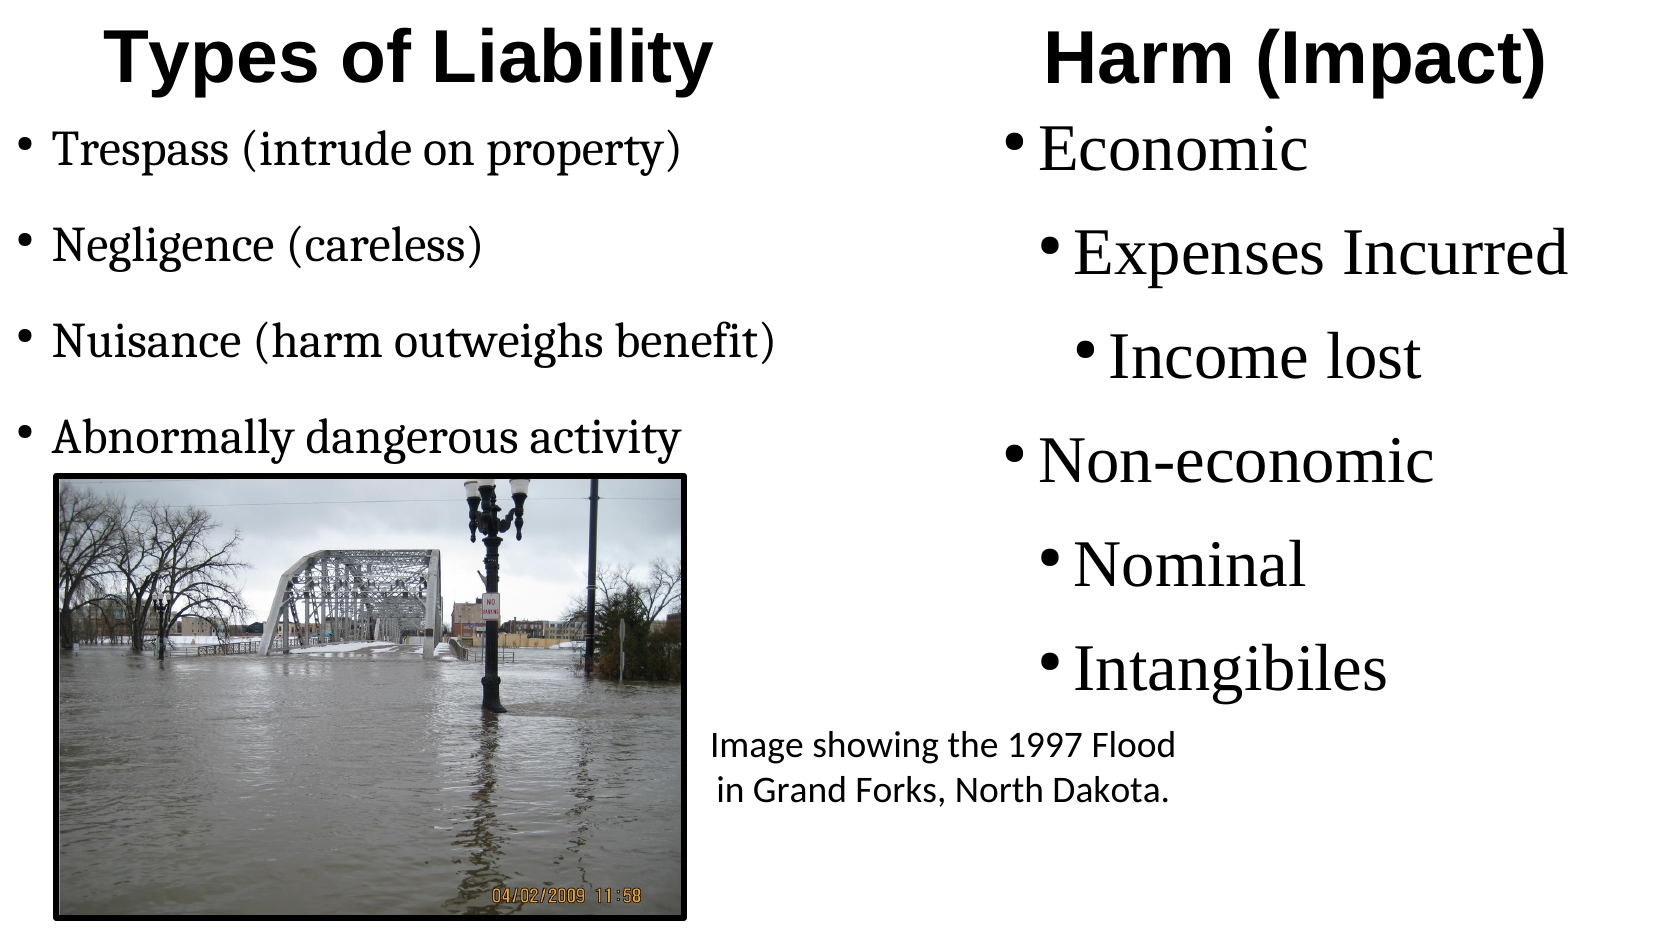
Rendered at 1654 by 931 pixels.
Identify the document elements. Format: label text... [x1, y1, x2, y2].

title Harm (Impact) [939, 6, 1652, 112]
text_box Trespass (intrude on property) Negligence (careless) Nuisance (harm outweighs benefit) Abnormally dangerous activity [1, 108, 944, 523]
picture [59, 478, 681, 916]
text_box Economic Expenses Incurred Income lost Non-economic Nominal Intangibiles [987, 96, 1609, 796]
text_box Image showing the 1997 Flood in Grand Forks, North Dakota. [686, 712, 1201, 863]
title Types of Liability [53, 5, 766, 108]
